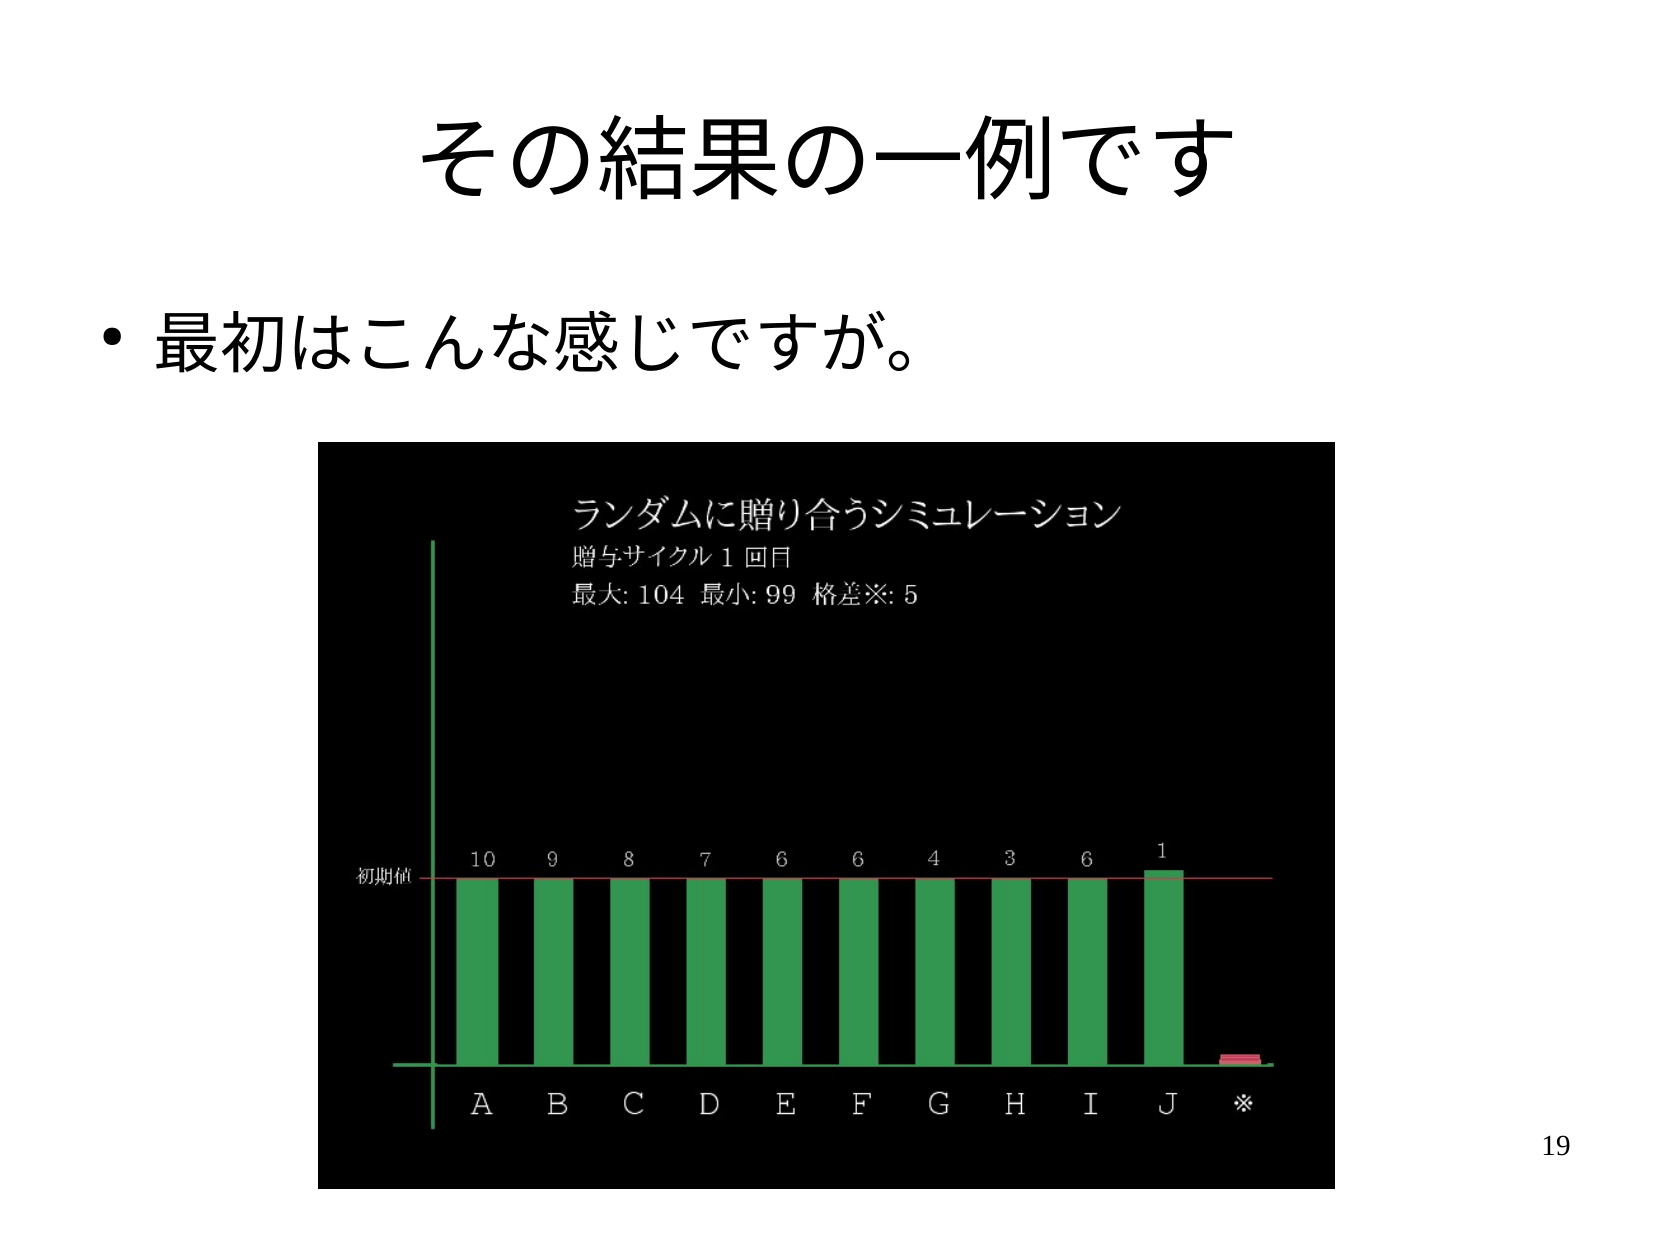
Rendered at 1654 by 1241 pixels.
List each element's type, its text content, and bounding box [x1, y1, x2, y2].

title その結果の一例です [82, 49, 1571, 257]
list 最初はこんな感じですが。 [82, 290, 1571, 1010]
picture [318, 442, 1335, 1189]
